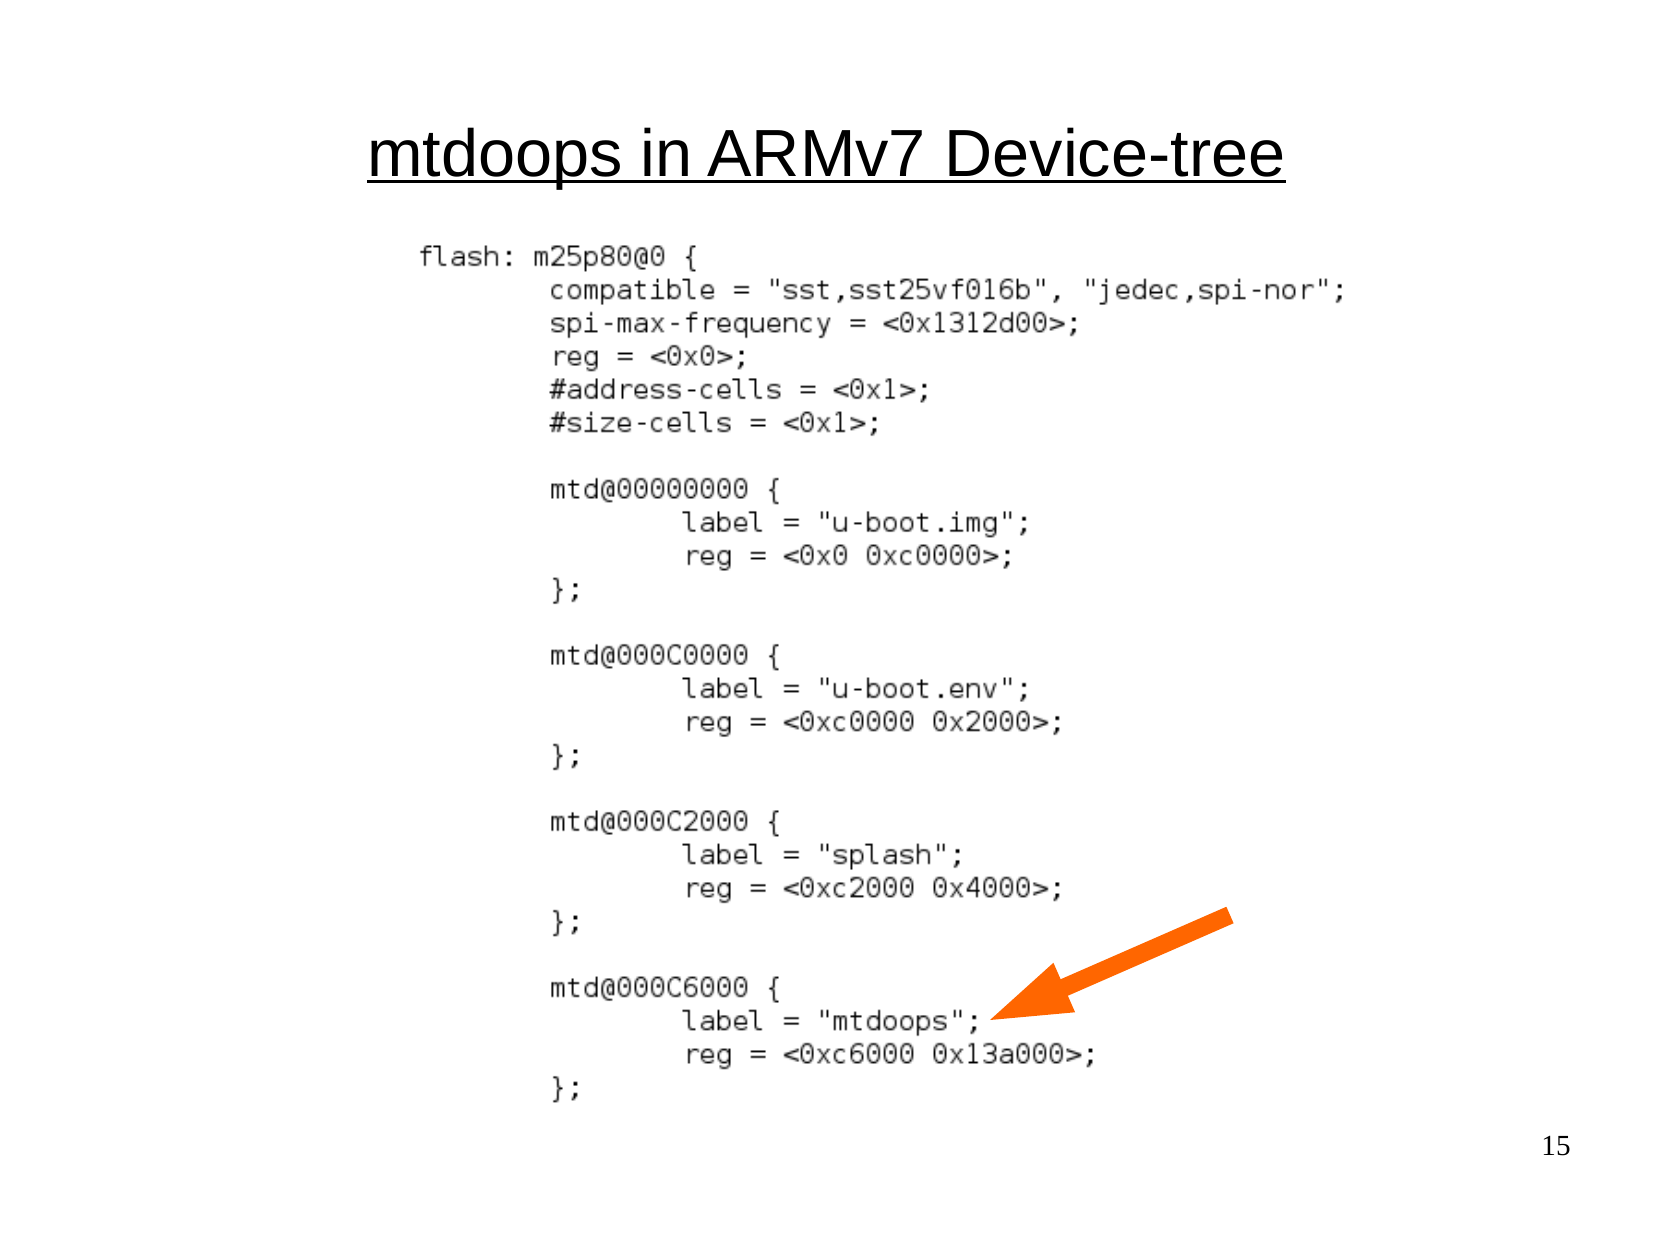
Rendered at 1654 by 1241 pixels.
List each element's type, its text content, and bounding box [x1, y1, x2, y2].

picture [310, 209, 1366, 1111]
title mtdoops in ARMv7 Device-tree [82, 49, 1571, 257]
